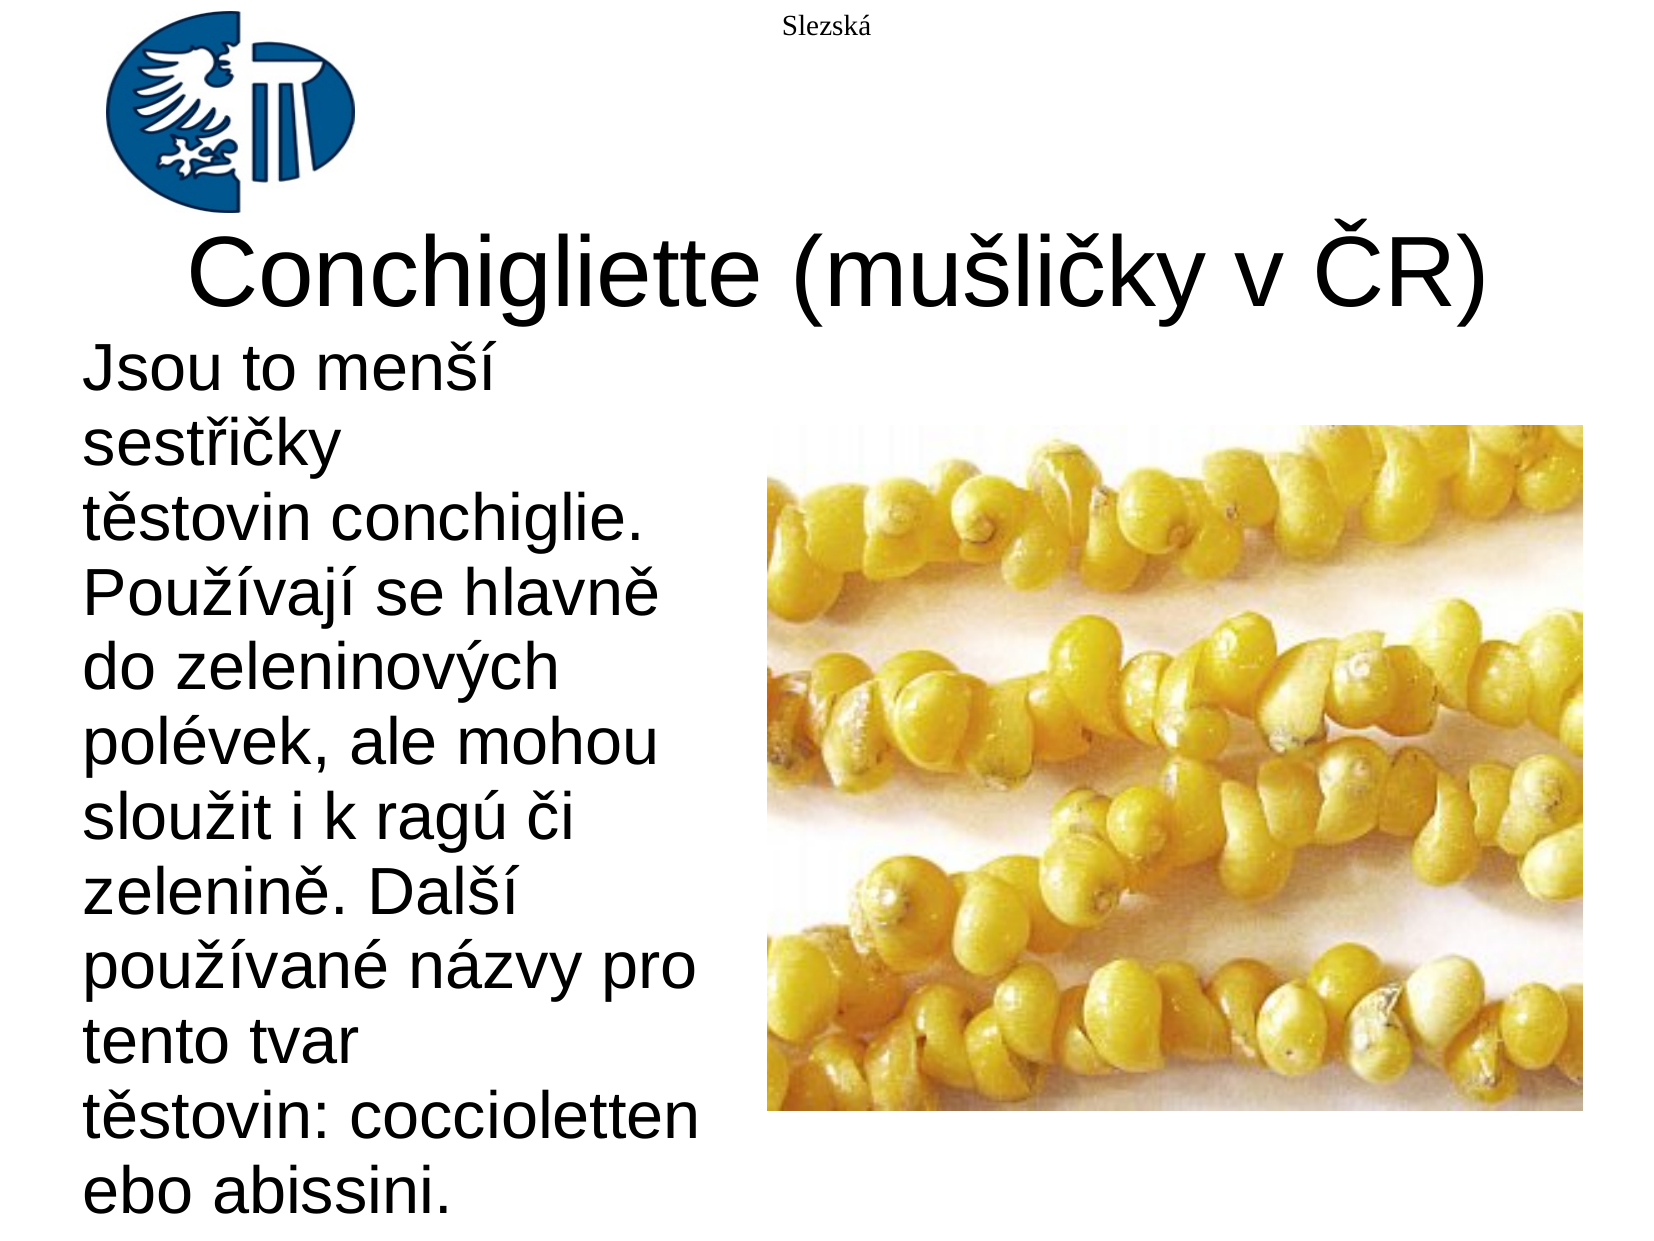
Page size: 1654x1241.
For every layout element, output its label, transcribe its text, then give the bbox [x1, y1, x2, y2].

subtitle Jsou to menší sestřičky těstovin conchiglie. Používají se hlavně do zeleninových polévek, ale mohou sloužit i k ragú či zelenině. Další používané názvy pro tento tvar těstovin: cocciolettenebo abissini. [82, 165, 721, 1241]
title Conchigliette (mušličky v ČR) [94, 106, 1583, 438]
picture [106, 11, 355, 106]
picture [767, 438, 1583, 1111]
